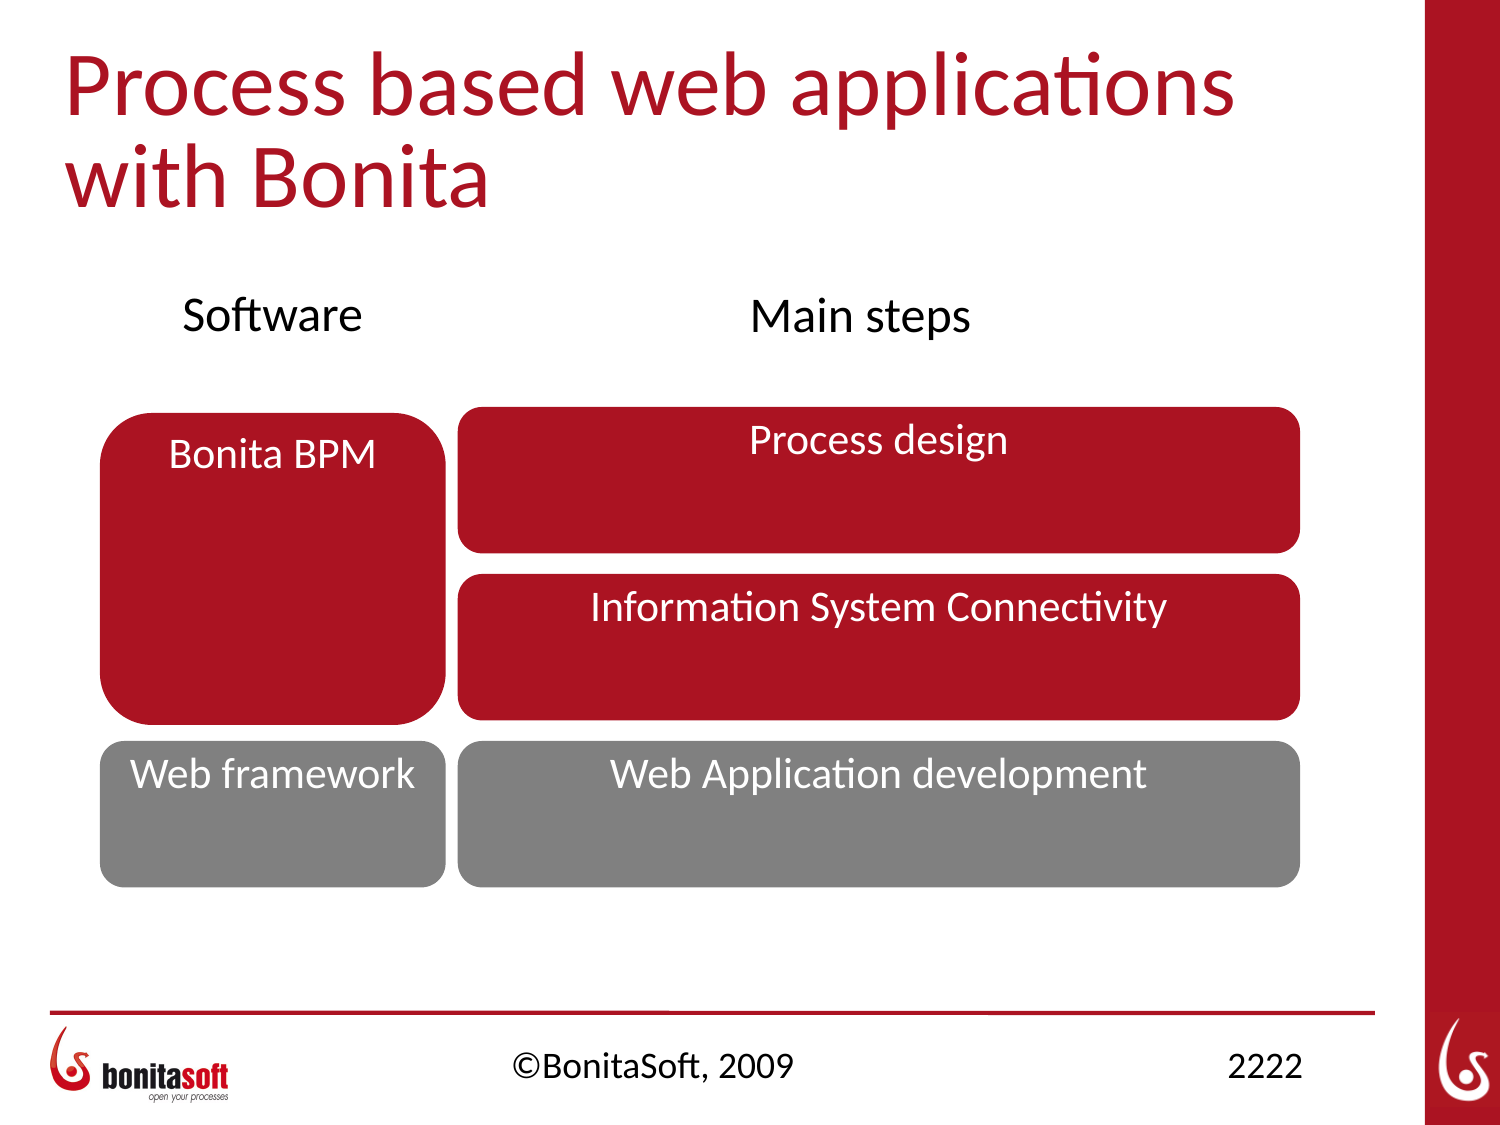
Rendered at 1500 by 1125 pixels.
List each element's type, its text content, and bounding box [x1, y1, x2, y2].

text_box Software [99, 286, 446, 363]
text_box Bonita BPM [99, 412, 446, 725]
text_box Information System Connectivity [457, 573, 1301, 721]
text_box Process design [457, 406, 1301, 554]
text_box Main steps [687, 287, 1034, 364]
slide_number <numéro><numéro> [1212, 1042, 1375, 1103]
text_box Web framework [99, 740, 446, 888]
text_box Web Application development [457, 740, 1301, 888]
picture [50, 1026, 228, 1103]
footer ©BonitaSoft, 2009 [487, 1042, 1175, 1103]
picture [1430, 1012, 1500, 1107]
title Process based web applications with Bonita [50, 45, 1375, 233]
